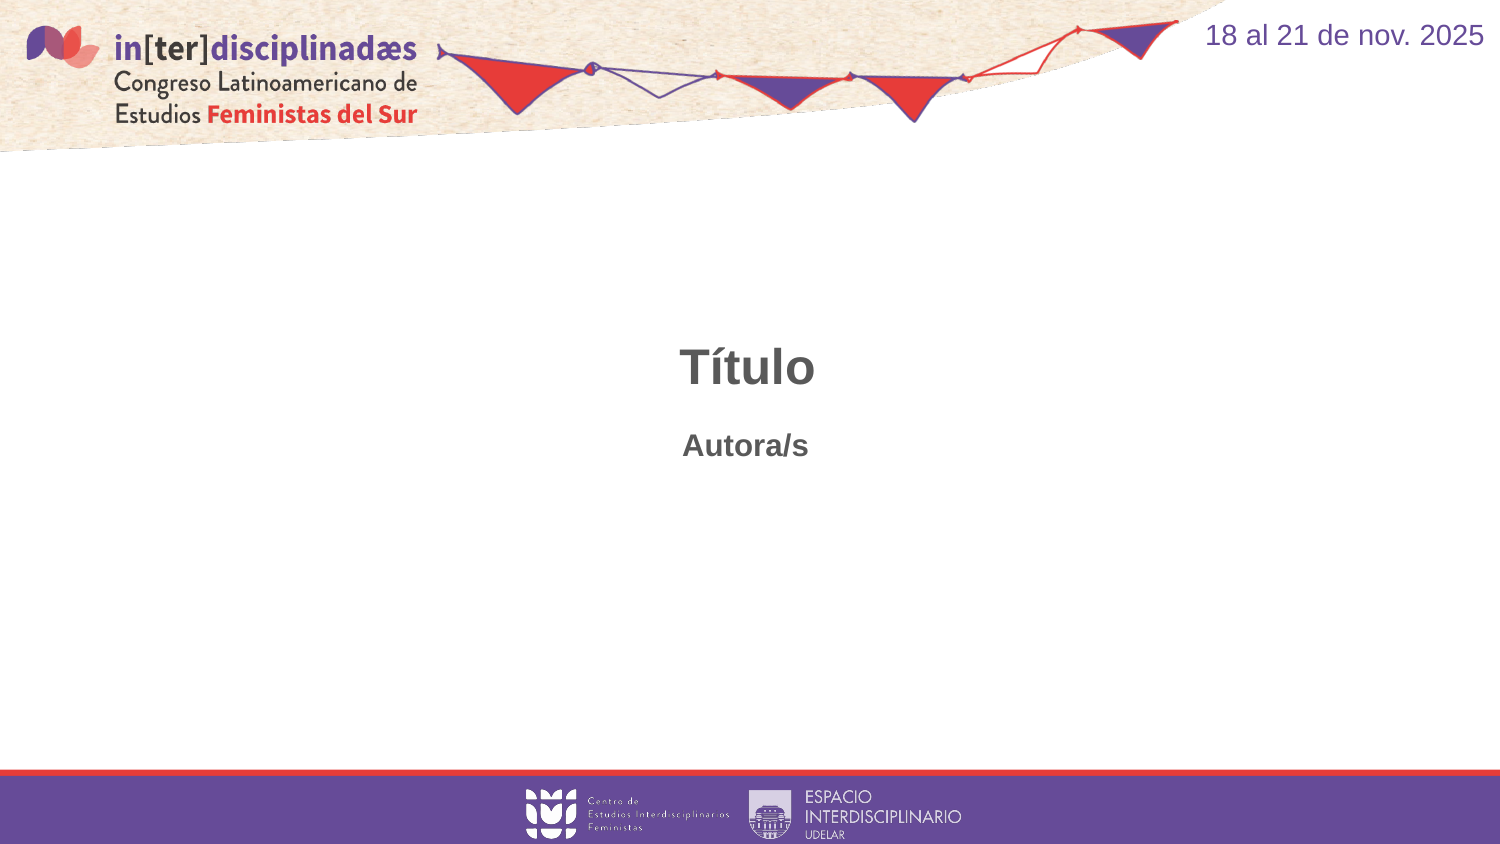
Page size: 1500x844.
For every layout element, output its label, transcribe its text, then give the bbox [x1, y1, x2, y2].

picture [736, 765, 974, 844]
text_box Autora/s [84, 410, 1407, 478]
picture [0, 0, 1243, 236]
text_box 18 al 21 de nov. 2025 [1141, 1, 1500, 67]
text_box Título [88, 319, 1407, 410]
picture [526, 789, 729, 839]
text_box [974, 769, 1500, 844]
text_box [0, 769, 736, 844]
